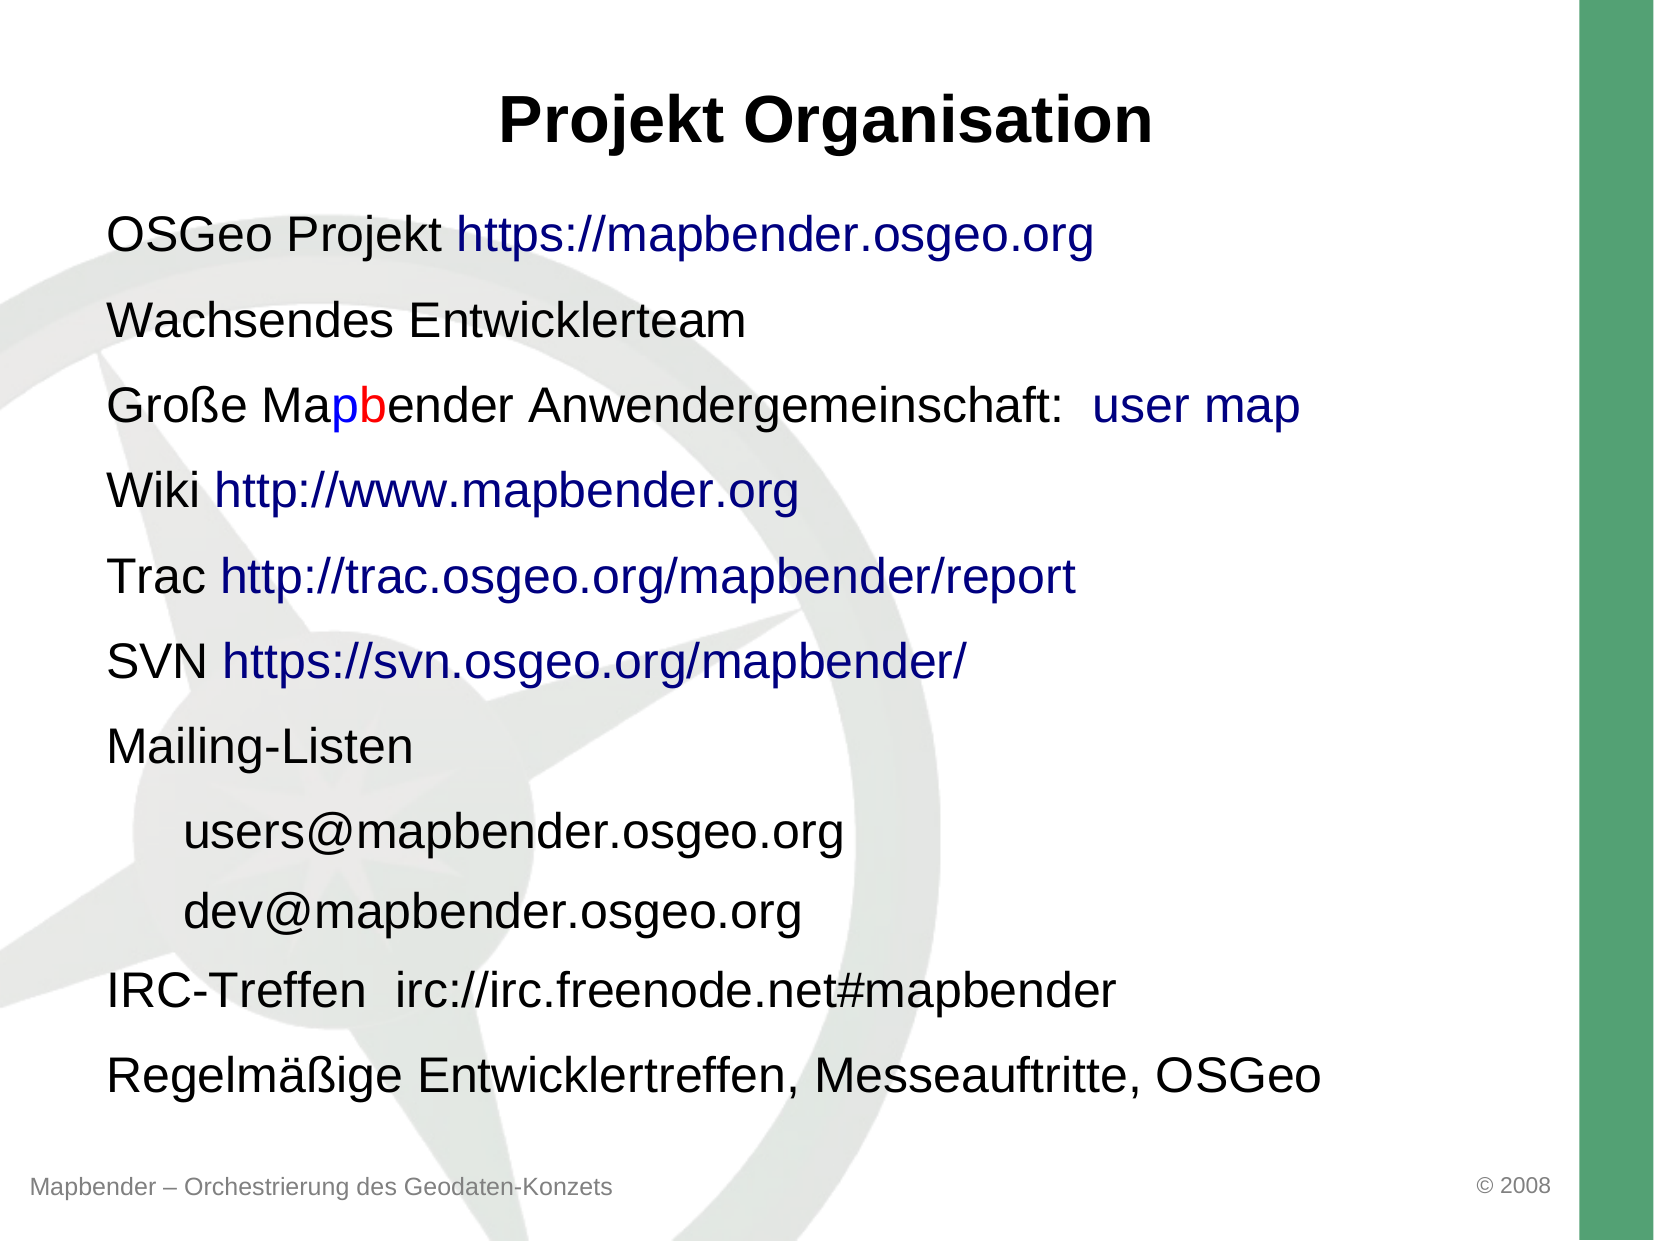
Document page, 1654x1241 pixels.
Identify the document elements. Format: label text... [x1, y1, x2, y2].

picture [0, 192, 1020, 1241]
title Projekt Organisation [82, 31, 1571, 207]
list OSGeo Projekt https://mapbender.osgeo.org Wachsendes Entwicklerteam Große Mapbender Anwendergemeinschaft: user map Wiki http://www.mapbender.org Trac http://trac.osgeo.org/mapbender/report SVN https://svn.osgeo.org/mapbender/ Mailing-Listen users@mapbender.osgeo.org dev@mapbender.osgeo.org IRC-Treffen irc://irc.freenode.net#mapbender Regelmäßige Entwicklertreffen, Messeauftritte, OSGeo [88, 206, 1577, 1173]
